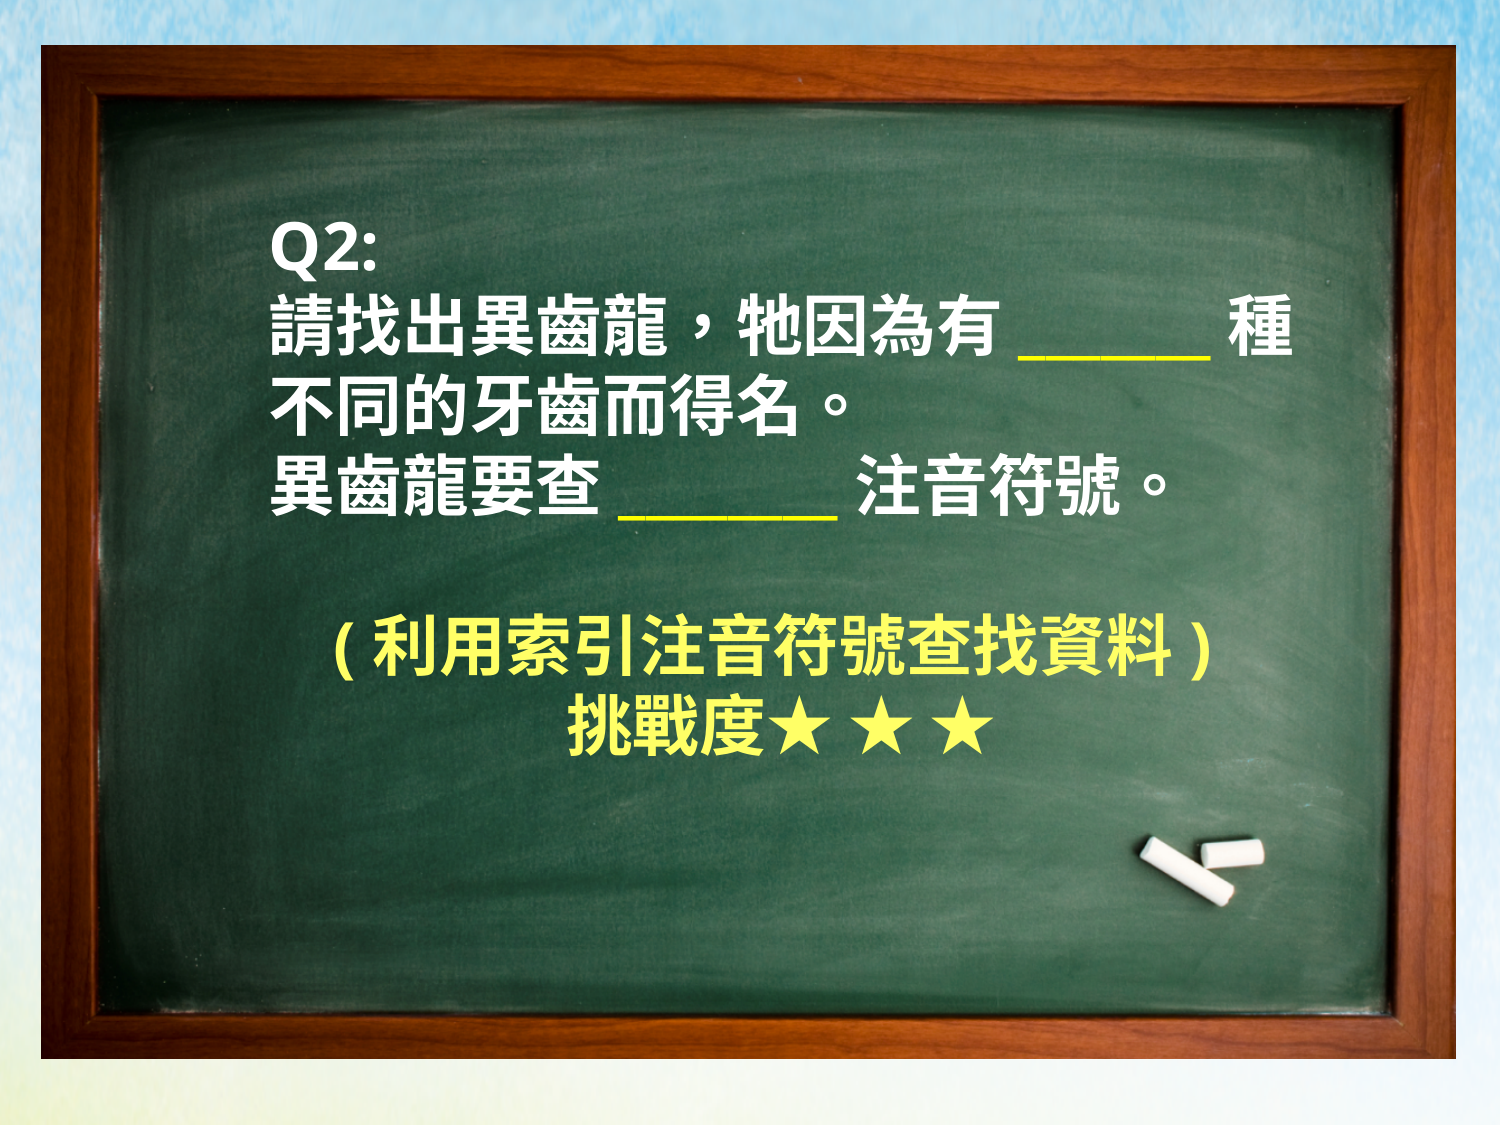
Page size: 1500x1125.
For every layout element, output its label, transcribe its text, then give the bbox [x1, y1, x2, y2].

text_box Q2: 請找出異齒龍，牠因為有_______種不同的牙齒而得名。 異齒龍要查________注音符號。 (利用索引注音符號查找資料) 挑戰度★ ★ ★ [253, 196, 1317, 823]
picture [41, 45, 1456, 1059]
